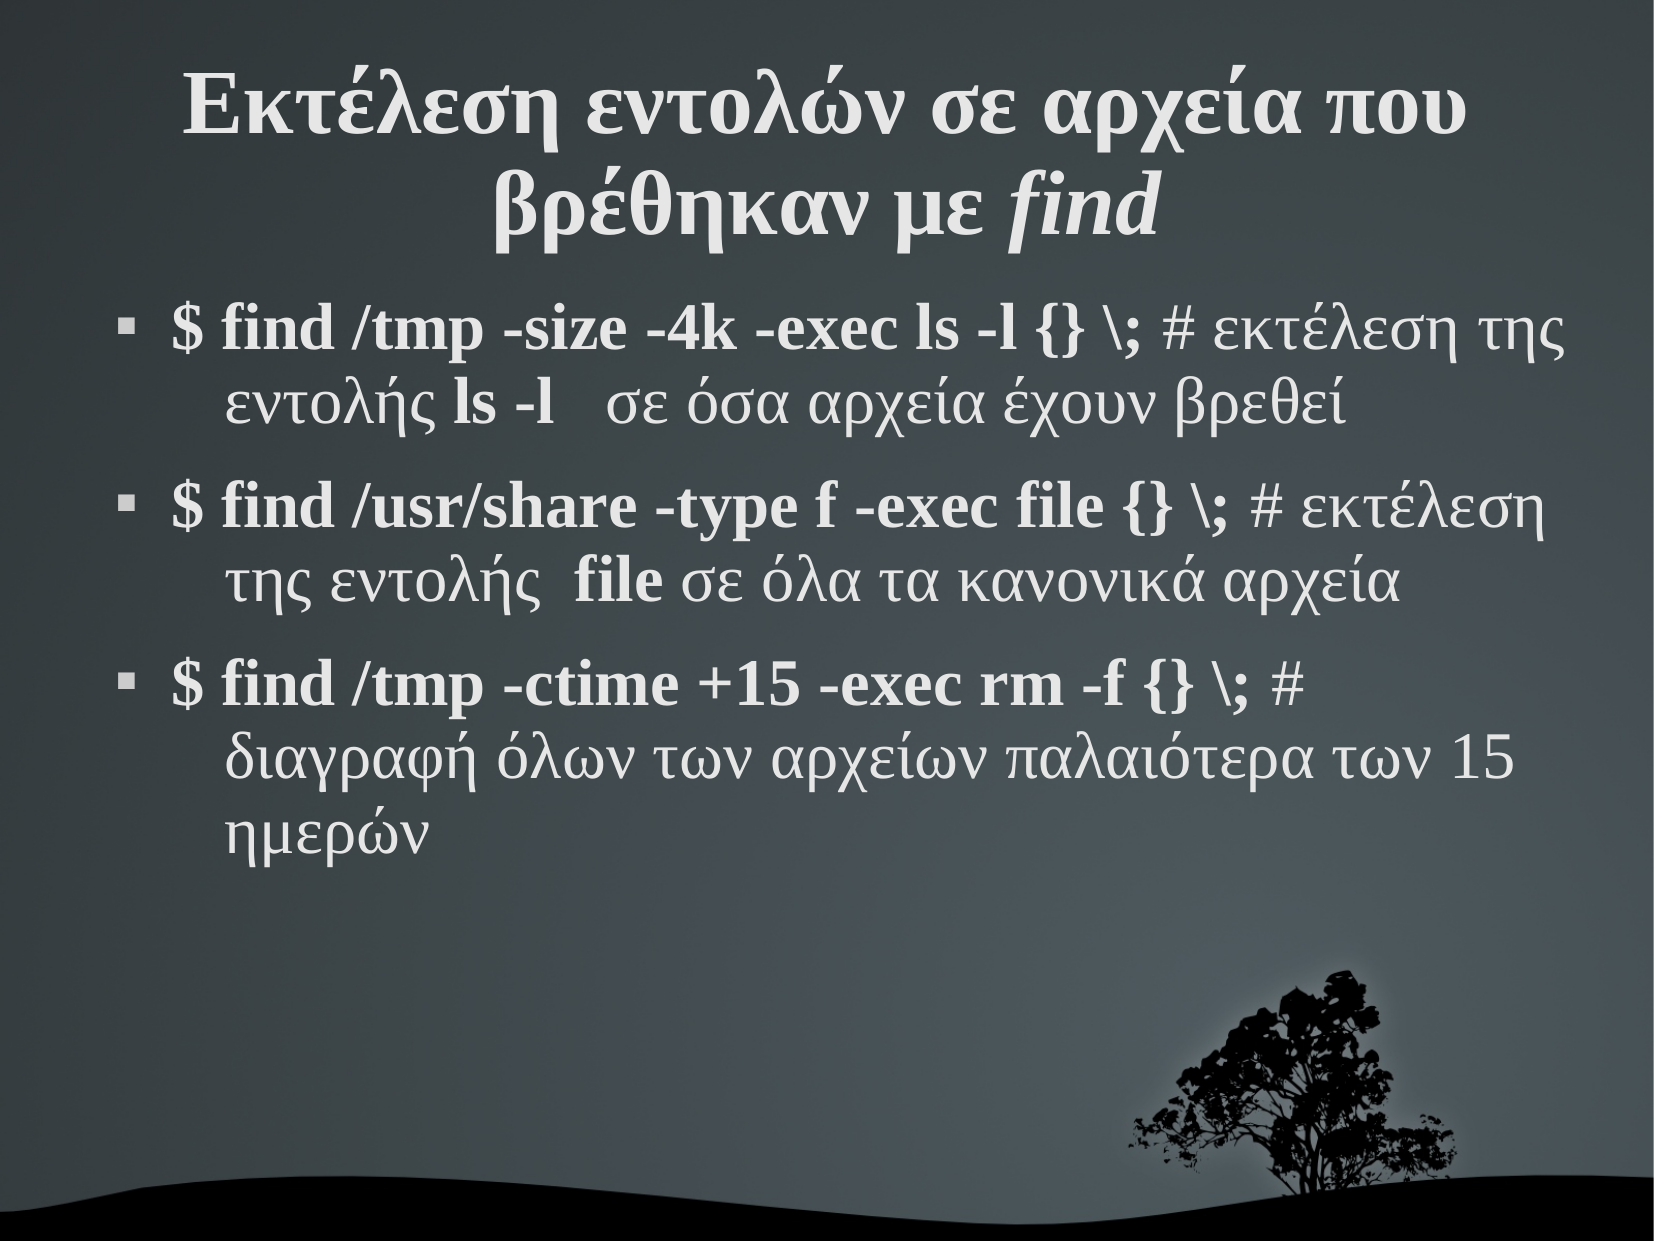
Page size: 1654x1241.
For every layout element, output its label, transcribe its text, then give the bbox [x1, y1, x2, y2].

picture [0, 0, 1654, 1241]
title Εκτέλεση εντολών σε αρχεία που βρέθηκαν με find [82, 33, 1571, 273]
list $ find /tmp -size -4k -exec ls -l {} \; # εκτέλεση της εντολής ls -l σε όσα αρχεία έχουν βρεθεί $ find /usr/share -type f -exec file {} \; # εκτέλεση της εντολής file σε όλα τα κανονικά αρχεία $ find /tmp -ctime +15 -exec rm -f {} \; # διαγραφή όλων των αρχείων παλαιότερα των 15 ημερών [82, 290, 1571, 1109]
